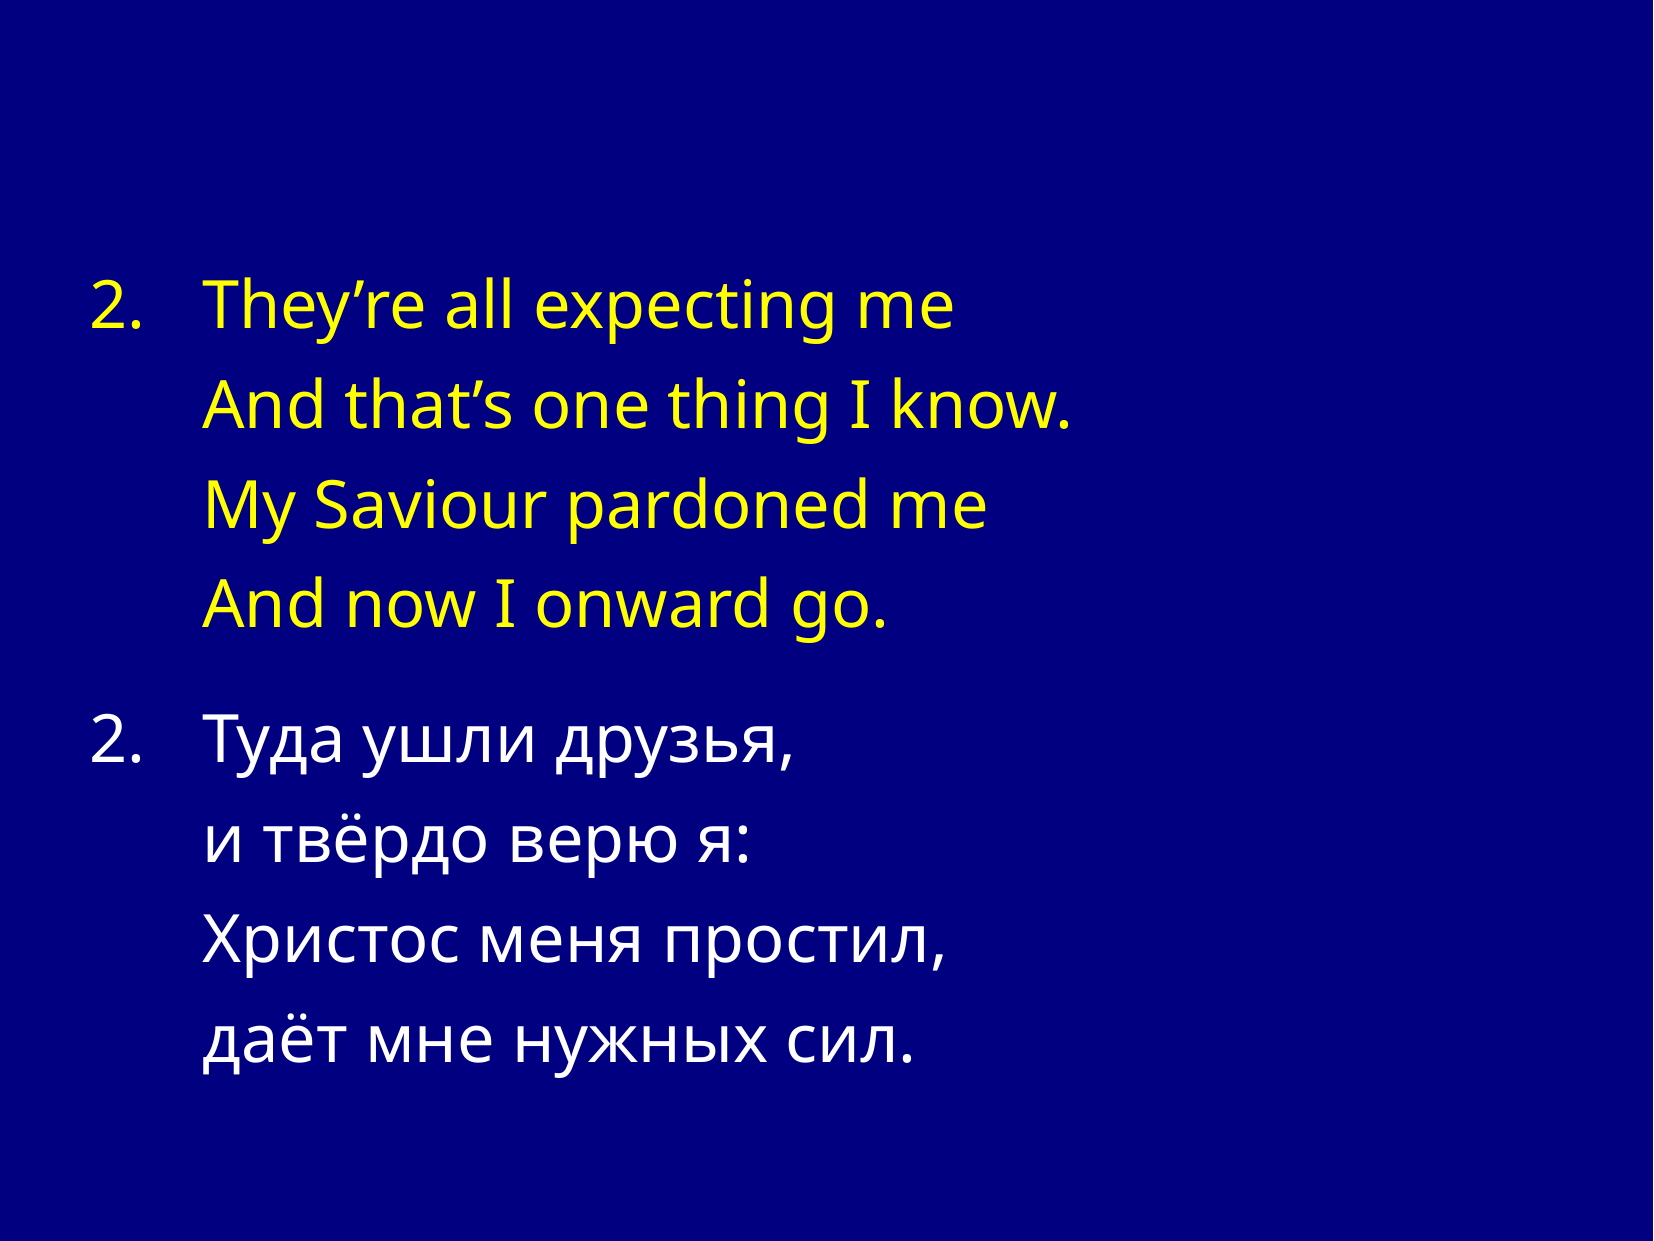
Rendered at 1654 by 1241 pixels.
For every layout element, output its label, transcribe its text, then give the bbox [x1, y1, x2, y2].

text_box 2. Туда ушли друзья, и твёрдо верю я: Христос меня простил, даёт мне нужных сил. [75, 675, 1576, 1163]
text_box 2. They’re all expecting me And that’s one thing I know. My Saviour pardoned me And now I onward go. [75, 150, 1576, 638]
